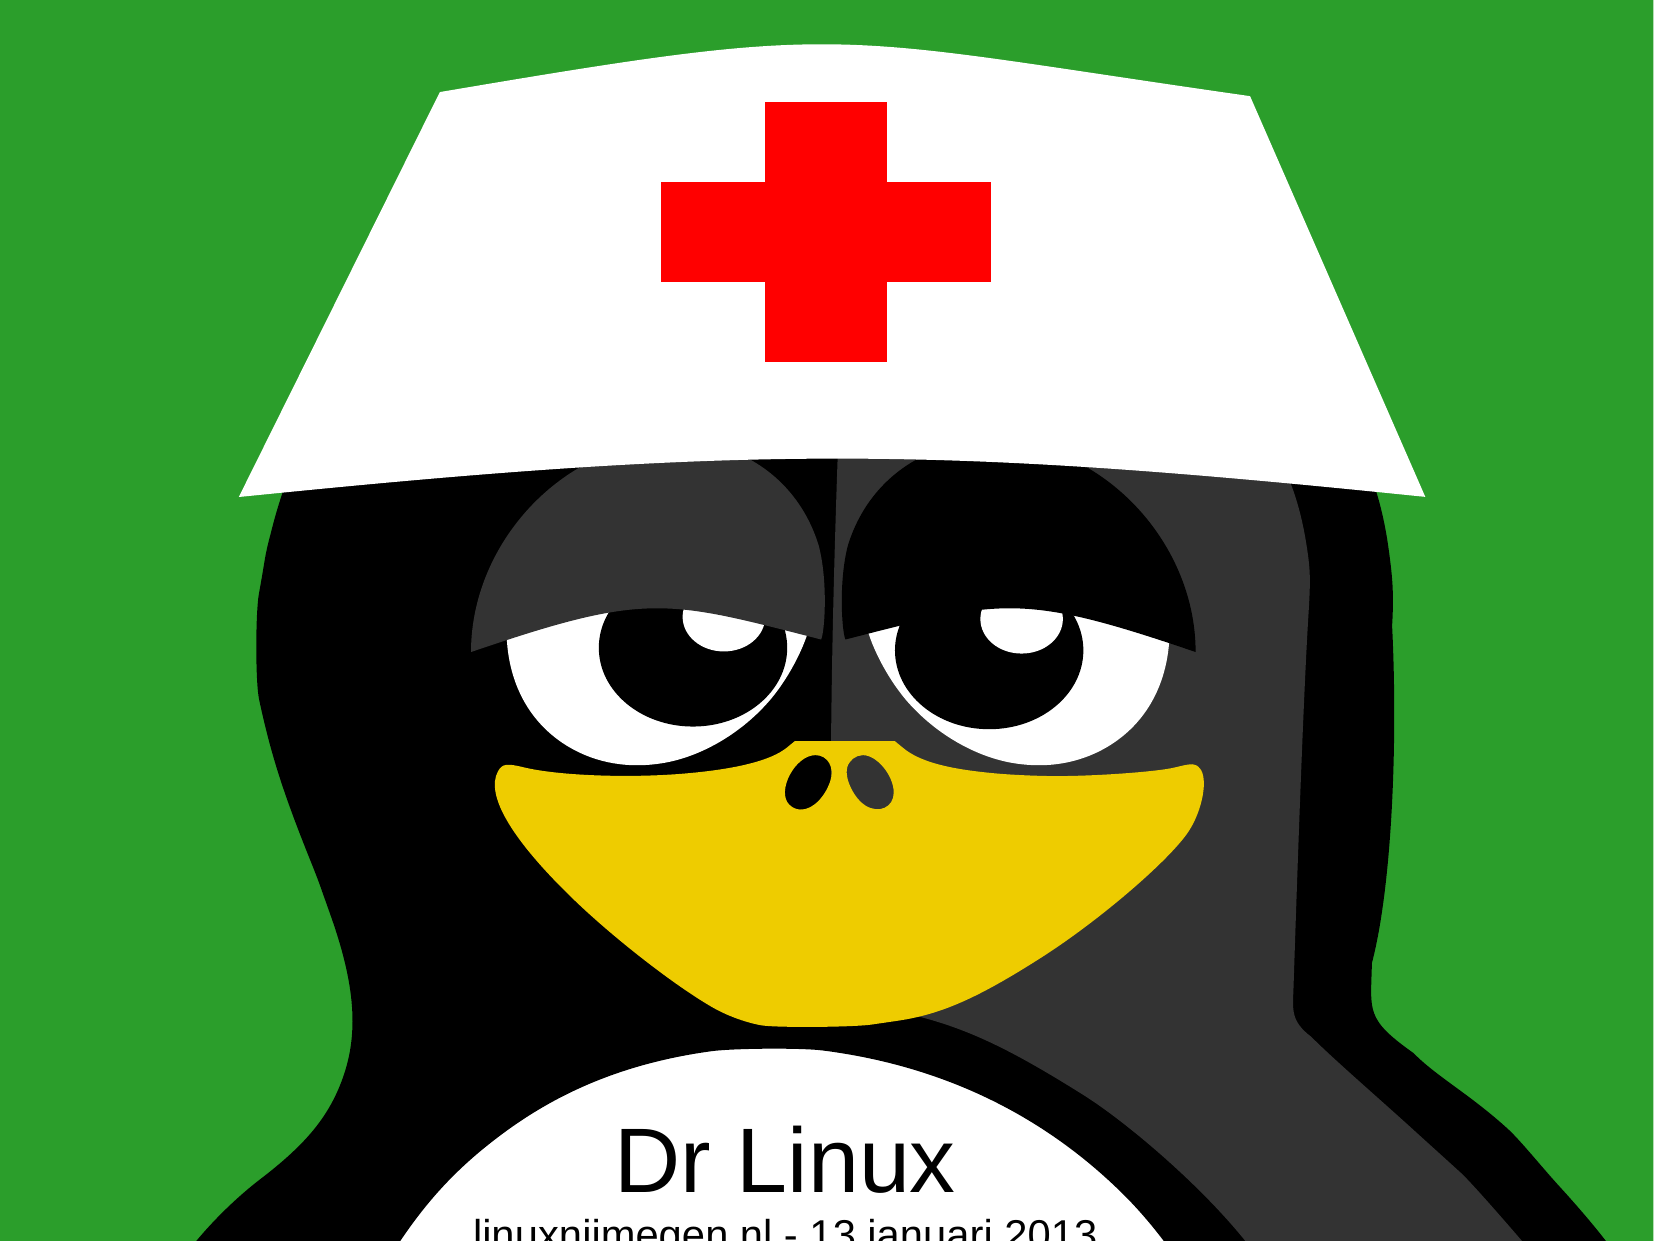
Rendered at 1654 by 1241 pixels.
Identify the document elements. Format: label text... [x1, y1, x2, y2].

title Dr Linux linuxnijmegen.nl - 13 januari 2013 [41, 1080, 1530, 1241]
picture [0, 0, 1654, 1241]
